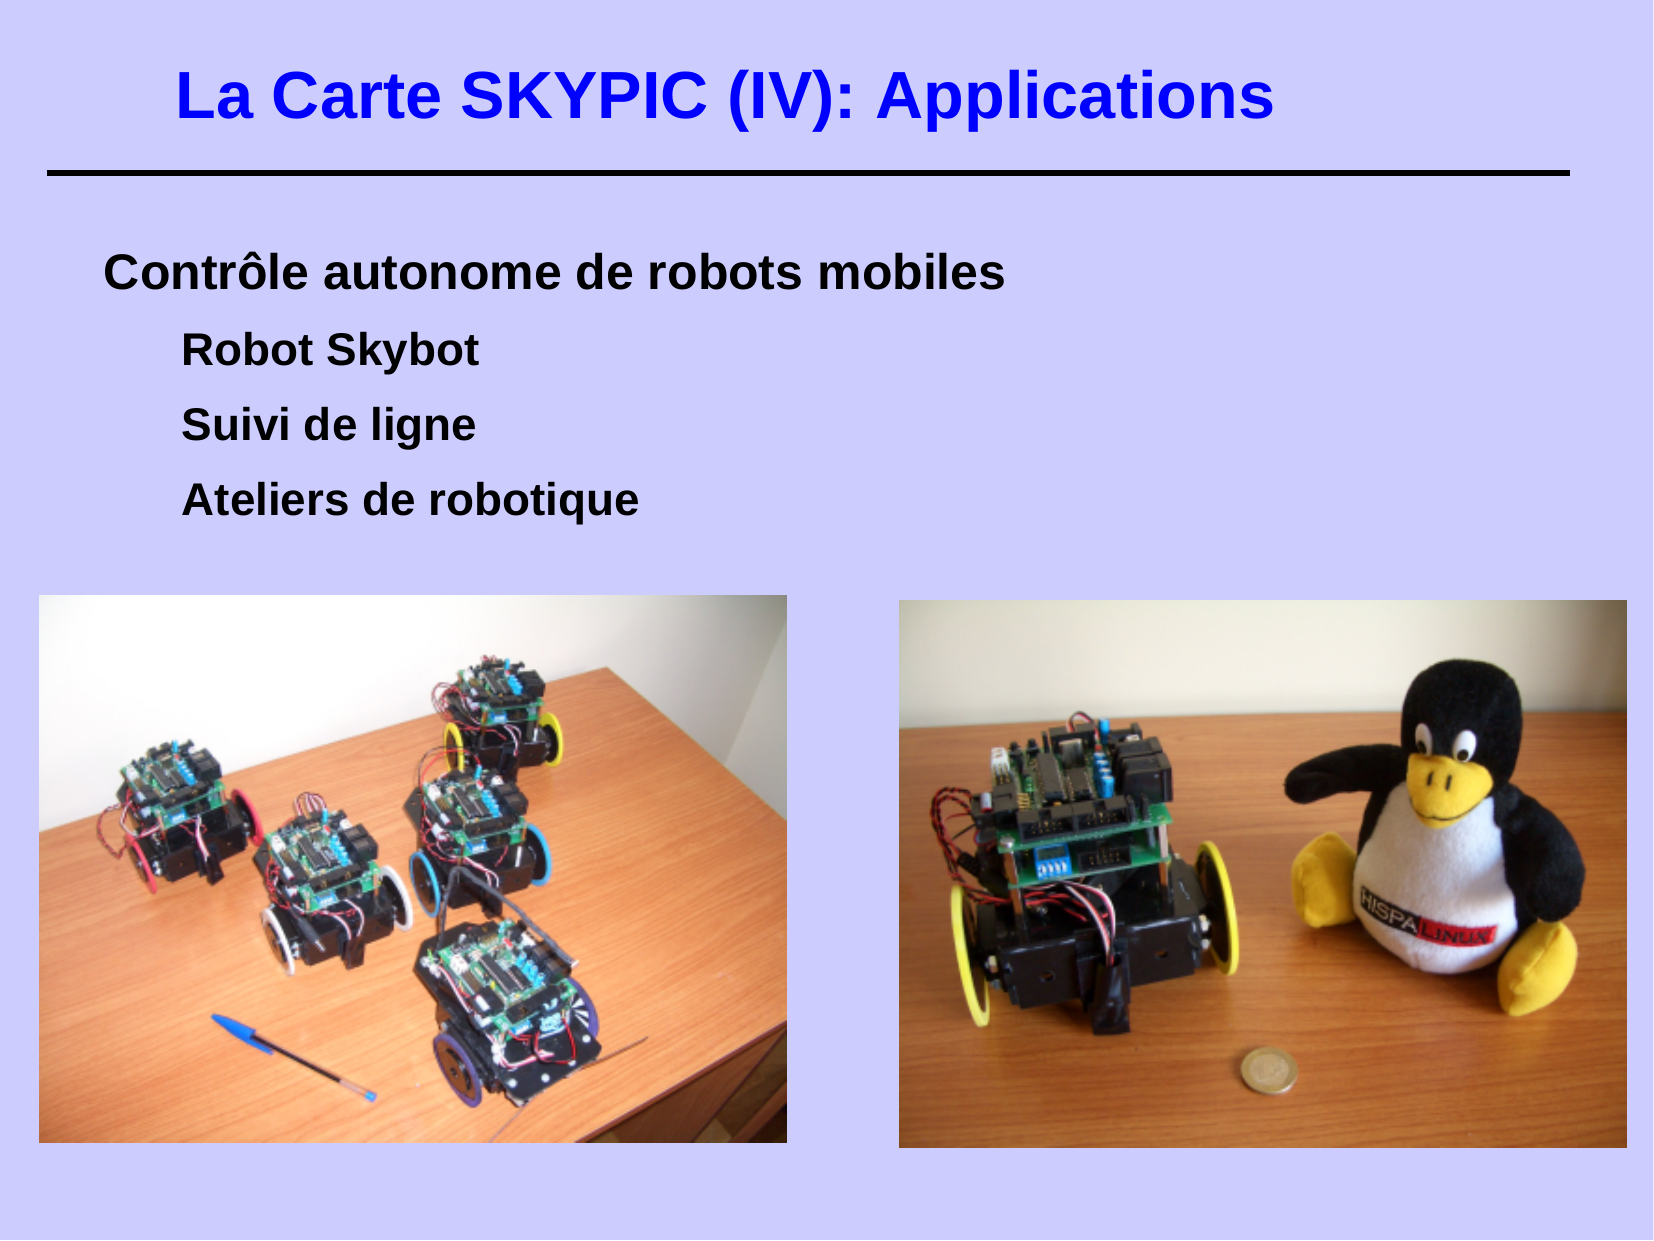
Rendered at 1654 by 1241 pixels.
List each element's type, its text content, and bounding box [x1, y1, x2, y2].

picture [39, 595, 787, 1143]
text_box Contrôle autonome de robots mobiles Robot Skybot Suivi de ligne Ateliers de robotique [91, 244, 1615, 534]
title La Carte SKYPIC (IV): Applications [88, 0, 1364, 184]
picture [899, 600, 1627, 1148]
